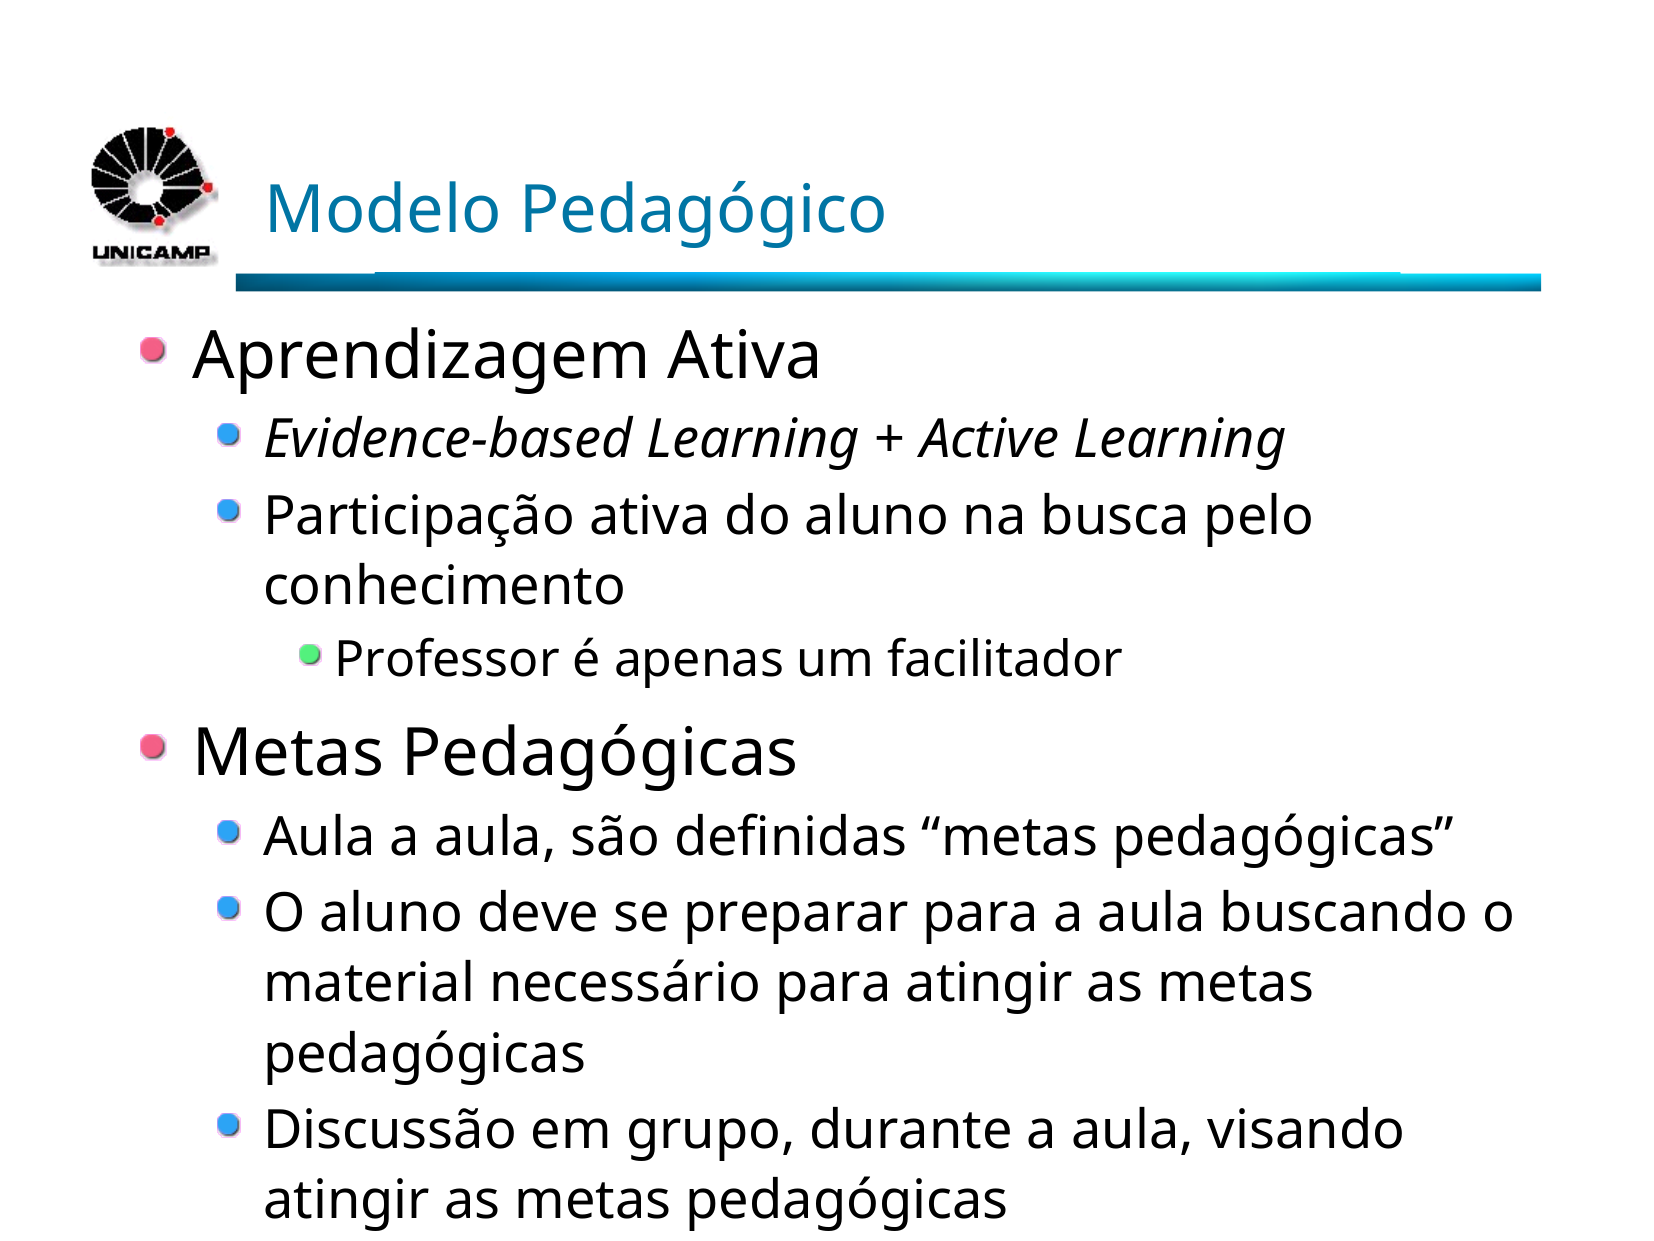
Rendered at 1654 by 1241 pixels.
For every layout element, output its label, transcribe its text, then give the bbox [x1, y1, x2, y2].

title Modelo Pedagógico [264, 57, 1534, 250]
list Aprendizagem Ativa Evidence-based Learning + Active Learning Participação ativa do aluno na busca pelo conhecimento Professor é apenas um facilitador Metas Pedagógicas Aula a aula, são definidas “metas pedagógicas” O aluno deve se preparar para a aula buscando o material necessário para atingir as metas pedagógicas Discussão em grupo, durante a aula, visando atingir as metas pedagógicas [121, 309, 1534, 1167]
picture [125, 272, 1654, 295]
